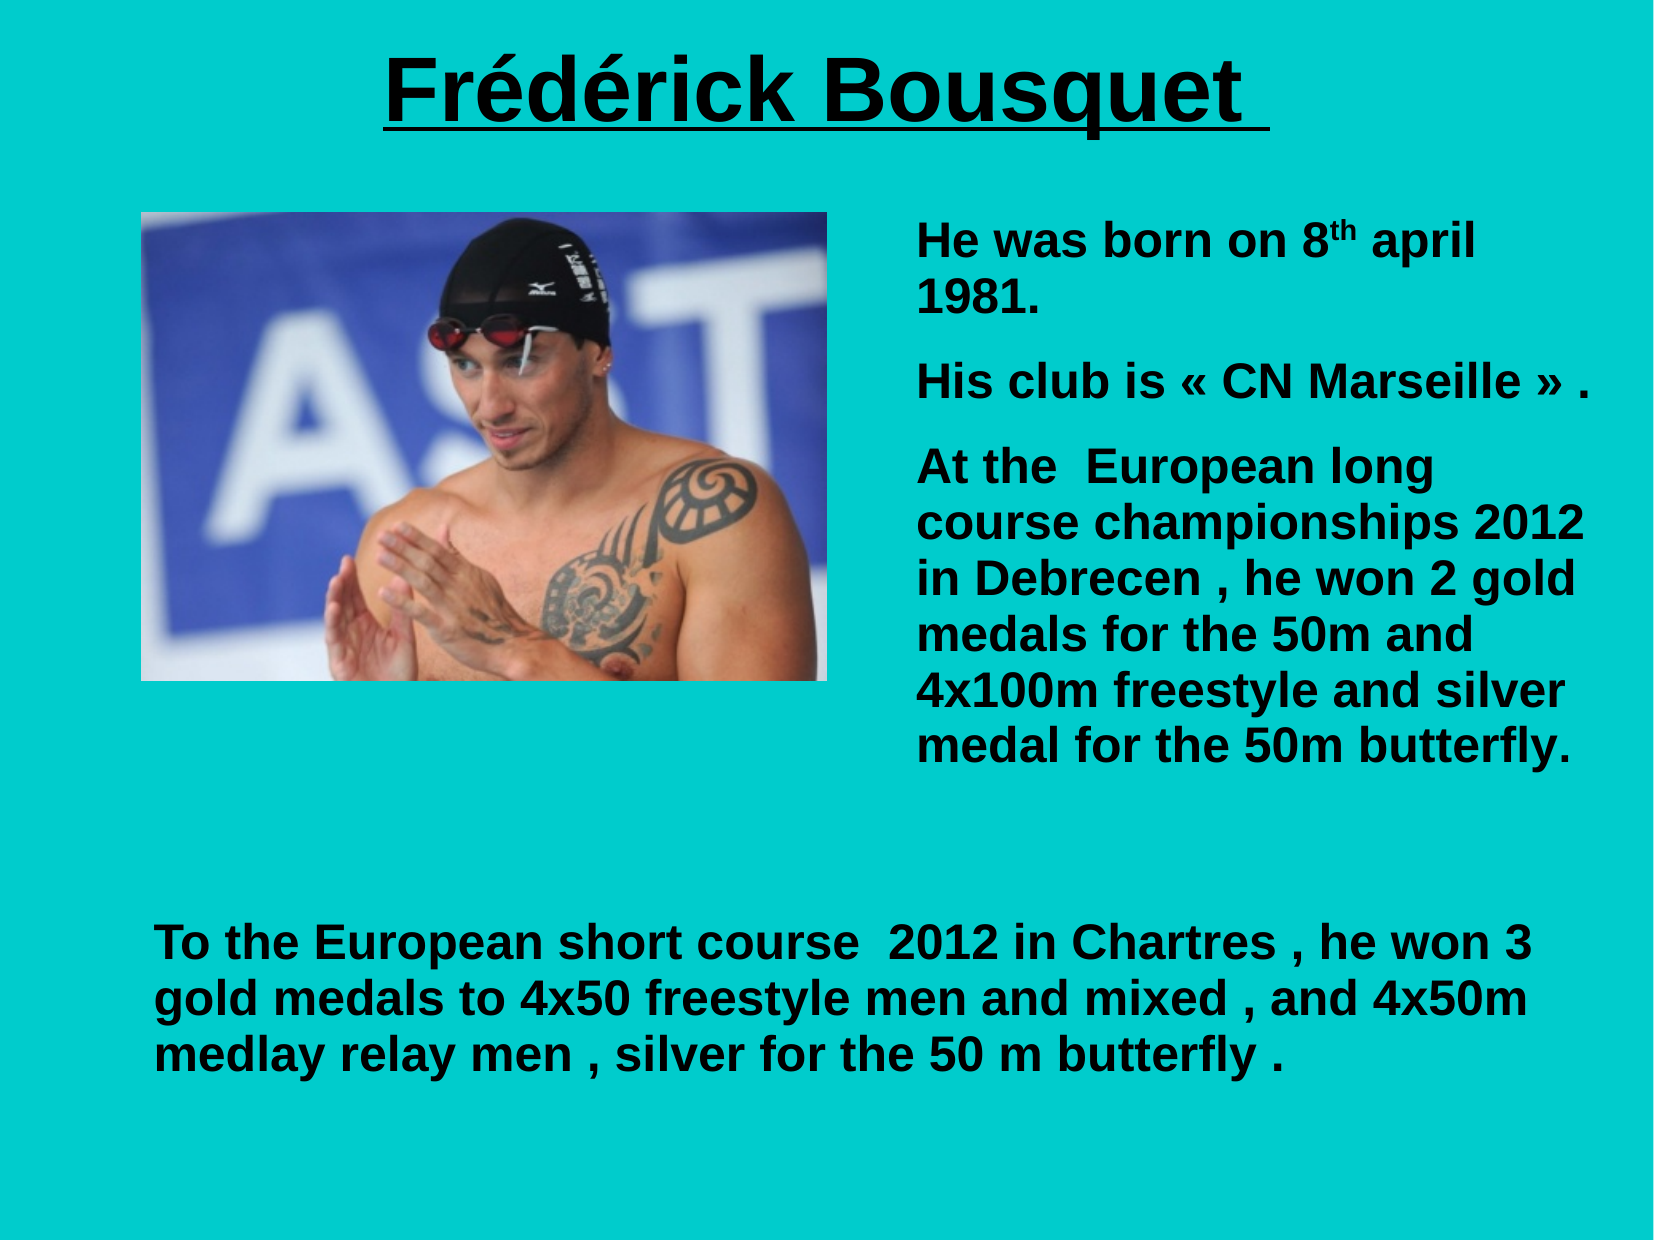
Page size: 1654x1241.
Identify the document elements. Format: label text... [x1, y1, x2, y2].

picture [141, 212, 827, 681]
list To the European short course 2012 in Chartres , he won 3 gold medals to 4x50 freestyle men and mixed , and 4x50m medlay relay men , silver for the 50 m butterfly . [82, 838, 1571, 1146]
list He was born on 8th april 1981. His club is « CN Marseille » . At the European long course championships 2012 in Debrecen , he won 2 gold medals for the 50m and 4x100m freestyle and silver medal for the 50m butterfly. [845, 212, 1607, 787]
title Frédérick Bousquet [82, 38, 1571, 141]
